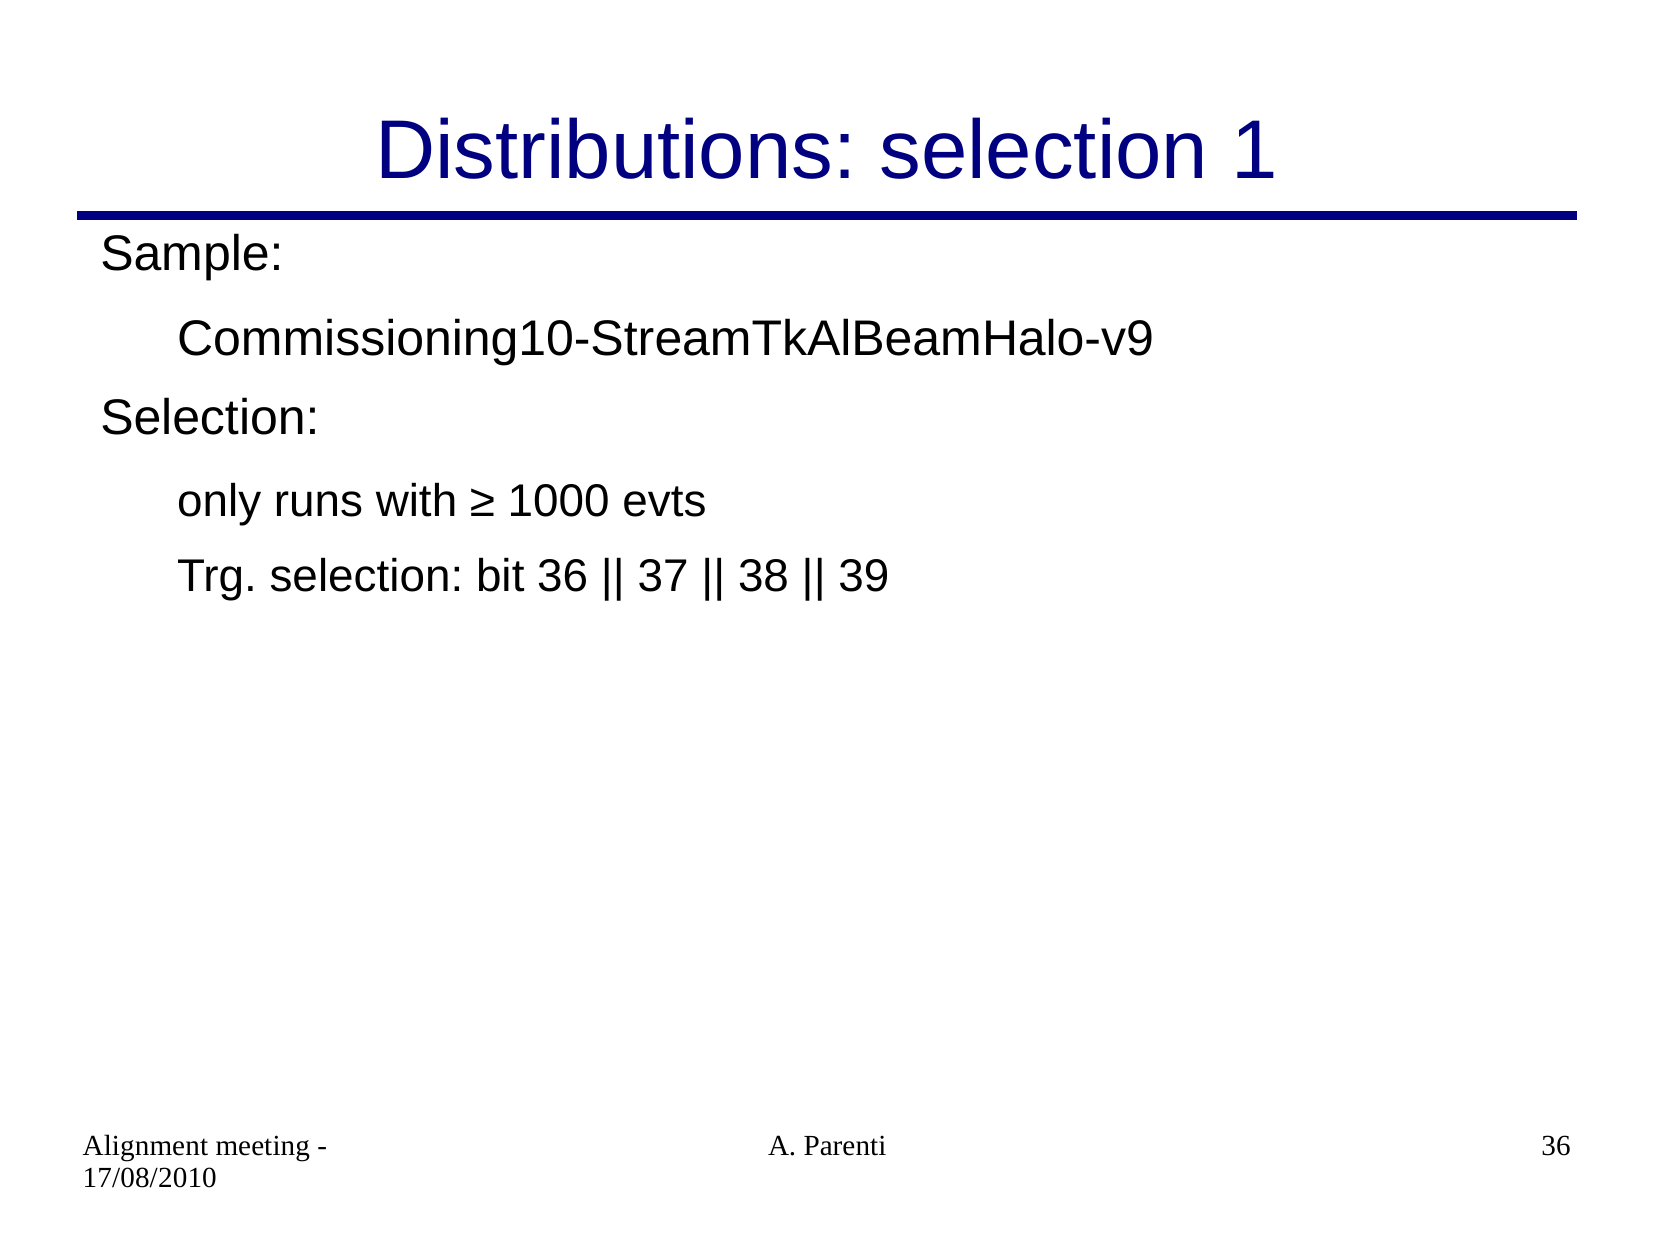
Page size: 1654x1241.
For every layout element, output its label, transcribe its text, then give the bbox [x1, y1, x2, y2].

list Sample: Commissioning10-StreamTkAlBeamHalo-v9 Selection: only runs with ≥ 1000 evts Trg. selection: bit 36 || 37 || 38 || 39 [82, 225, 1571, 1094]
title Distributions: selection 1 [82, 82, 1571, 218]
